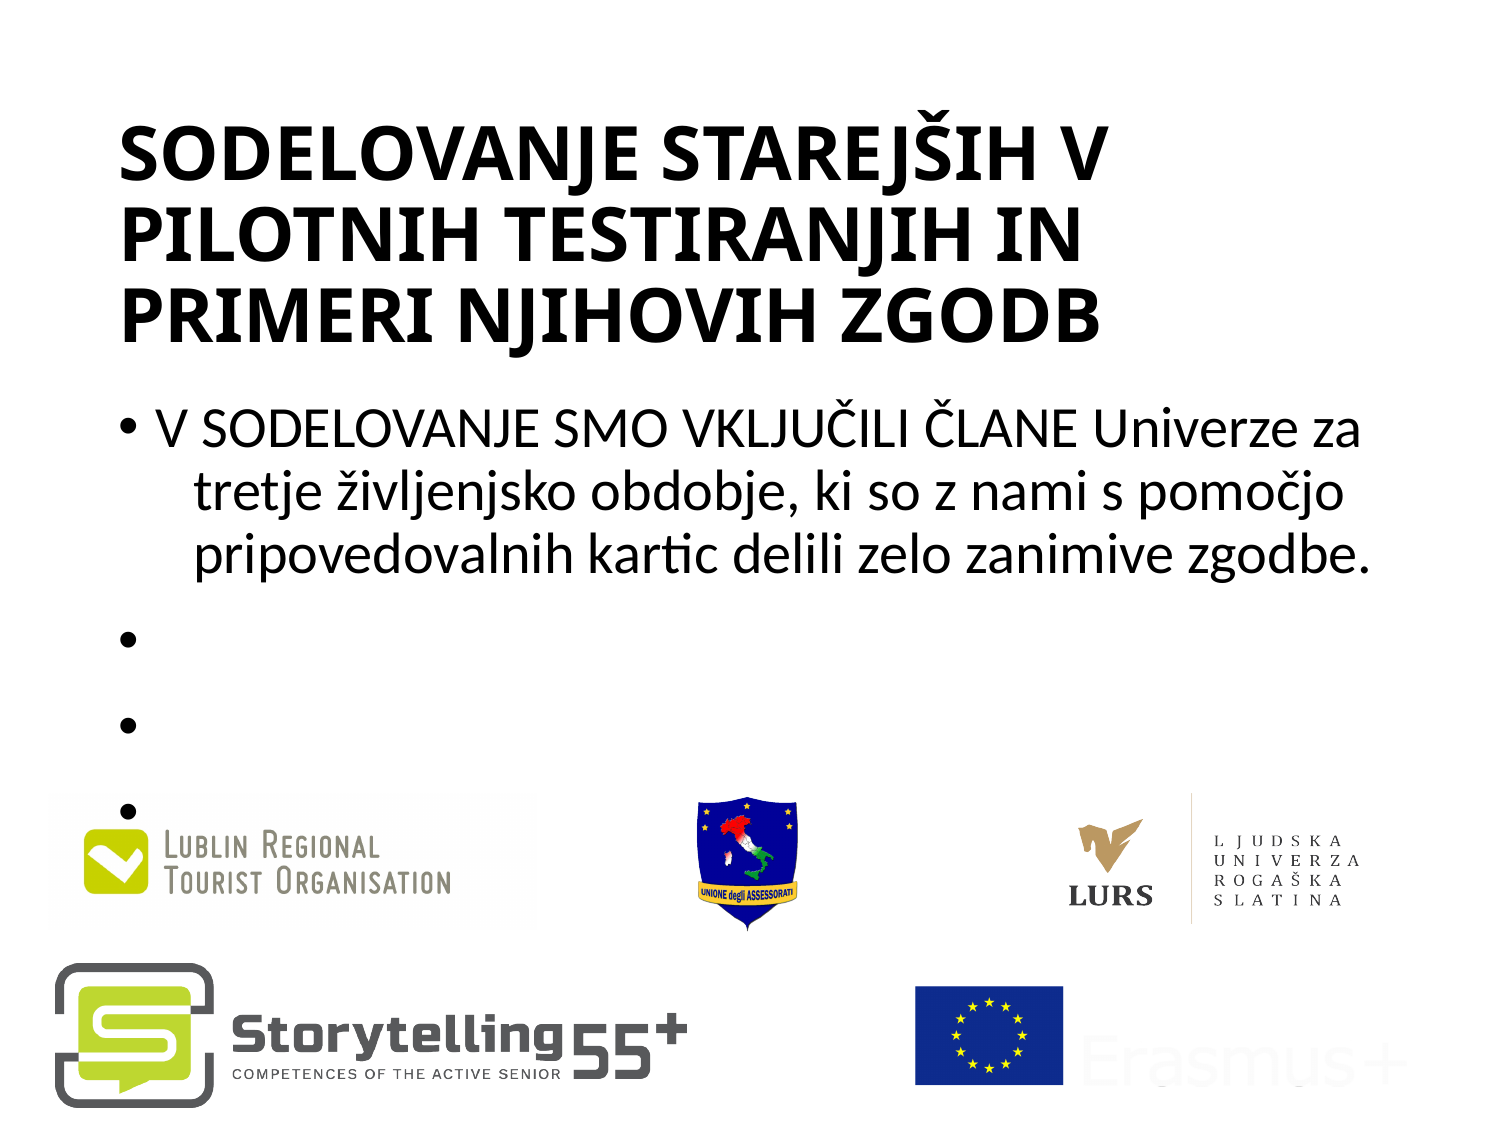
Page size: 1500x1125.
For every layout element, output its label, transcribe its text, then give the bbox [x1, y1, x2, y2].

list V SODELOVANJE SMO VKLJUČILI ČLANE Univerze za tretje življenjsko obdobje, ki so z nami s pomočjo pripovedovalnih kartic delili zelo zanimive zgodbe. [103, 299, 1397, 771]
picture [1069, 793, 1359, 924]
picture [48, 793, 537, 930]
picture [677, 790, 823, 937]
picture [886, 957, 1435, 1114]
title SODELOVANJE STAREJŠIH V PILOTNIH TESTIRANJIH IN PRIMERI NJIHOVIH ZGODB [103, 107, 1397, 278]
text_box [0, 777, 1500, 947]
picture [55, 963, 687, 1108]
